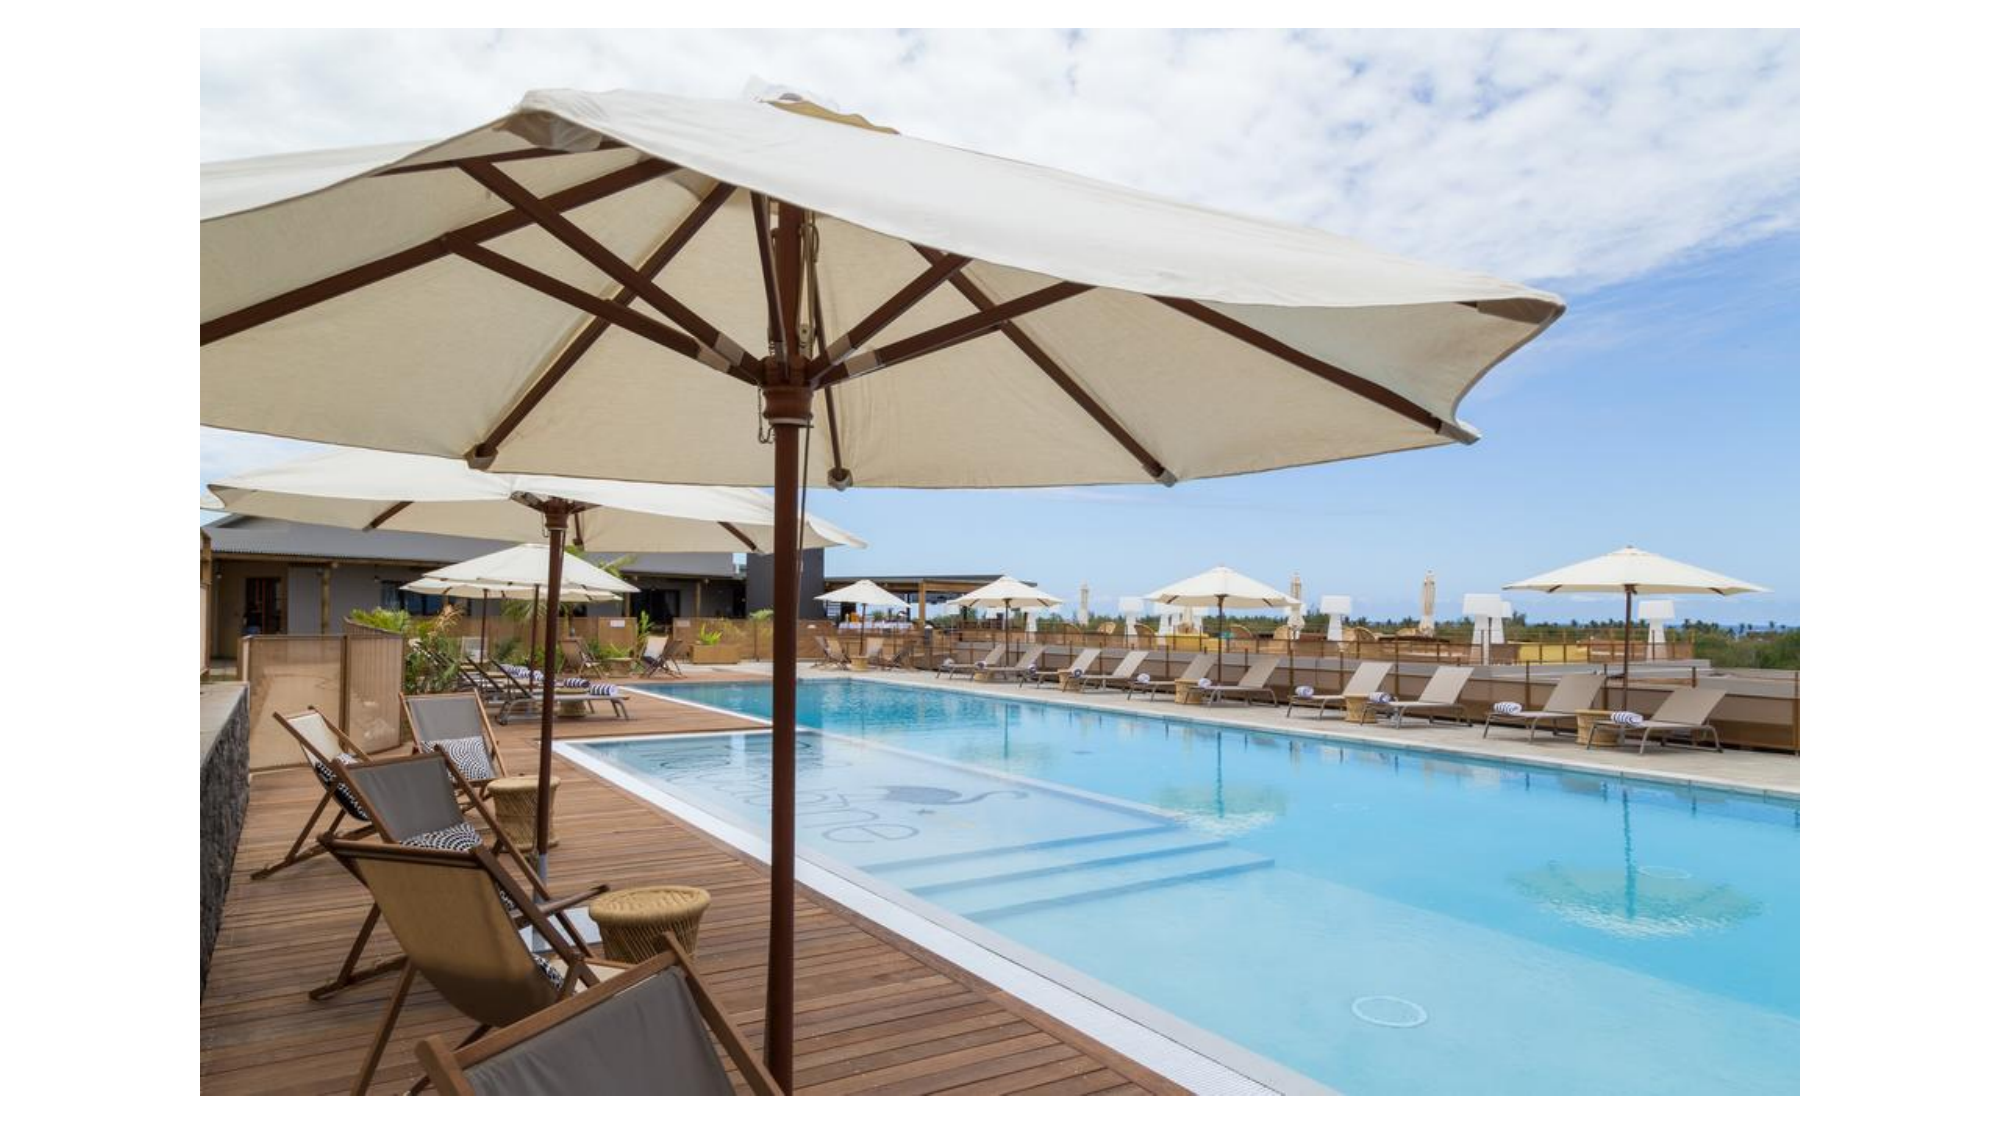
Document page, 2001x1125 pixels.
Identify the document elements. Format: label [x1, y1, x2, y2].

picture [200, 28, 1800, 1096]
